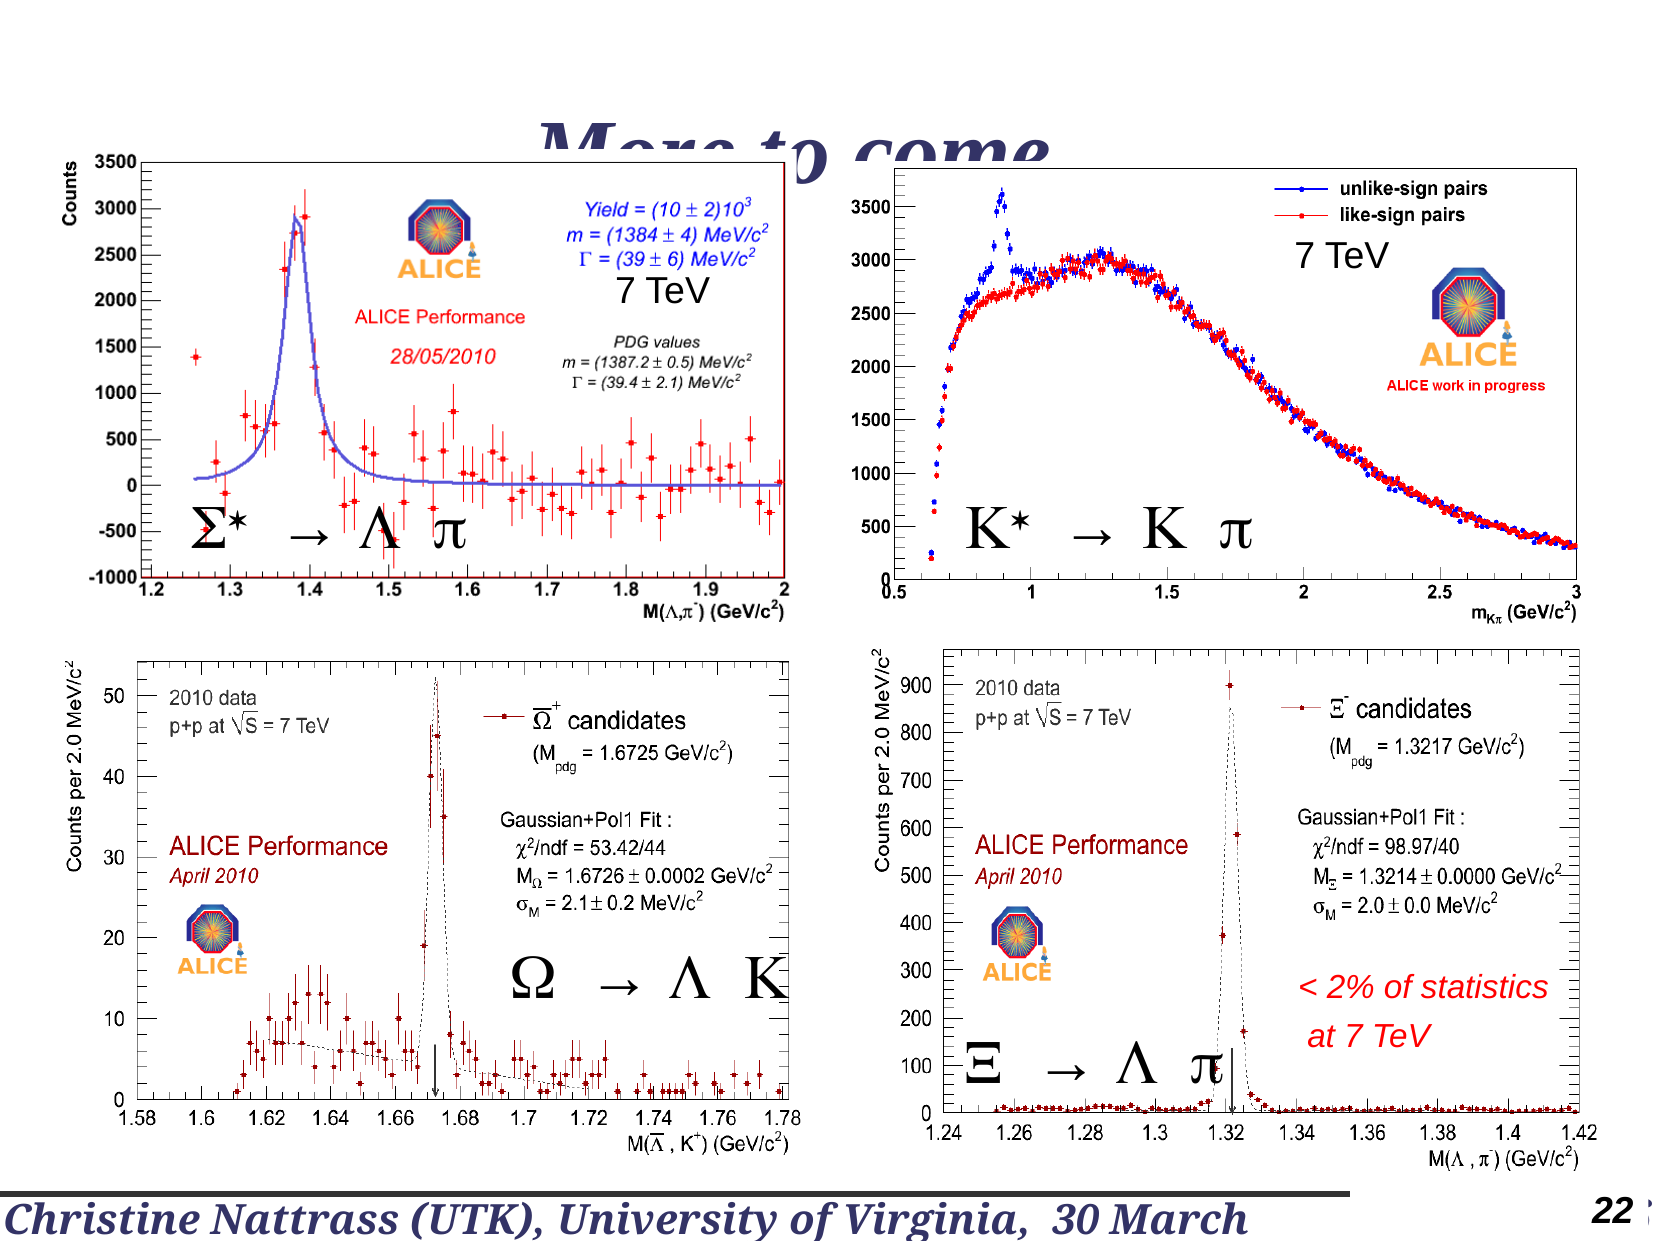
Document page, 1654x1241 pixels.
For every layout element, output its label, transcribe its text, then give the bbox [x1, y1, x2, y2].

text_box 22 [1573, 1181, 1649, 1239]
picture [61, 149, 797, 624]
text_box 7 TeV [1279, 227, 1468, 284]
picture [65, 655, 801, 1157]
text_box →  [145, 487, 483, 570]
text_box < 2% of statistics at 7 TeV [1282, 962, 1565, 1062]
text_box →  [917, 1022, 1240, 1105]
text_box 7 TeV [600, 262, 788, 320]
title More to come... [82, 49, 1571, 257]
picture [848, 161, 1584, 631]
picture [866, 635, 1602, 1177]
text_box →  [462, 937, 806, 1020]
text_box →  [917, 487, 1270, 570]
